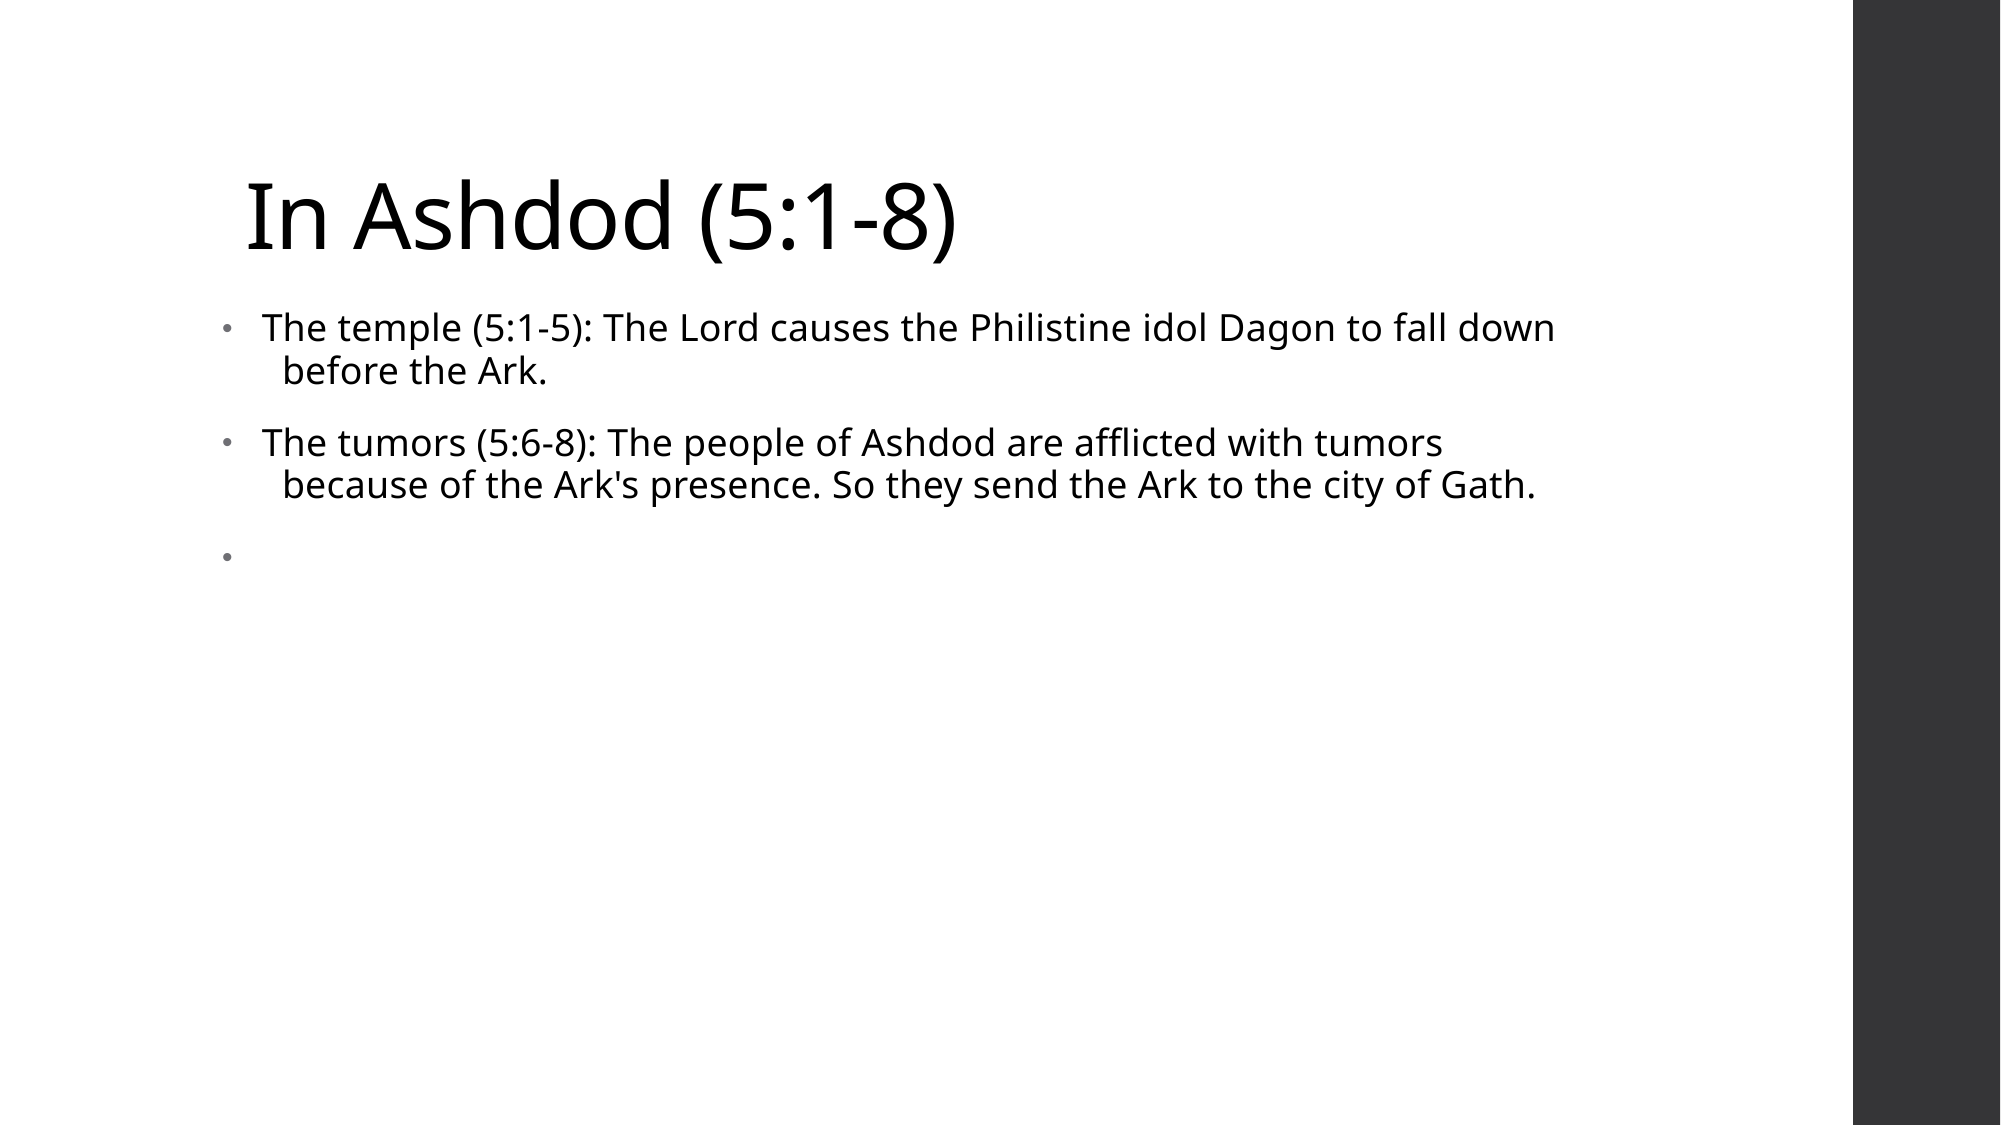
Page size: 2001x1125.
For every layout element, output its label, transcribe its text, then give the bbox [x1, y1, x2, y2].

list The temple (5:1-5): The Lord causes the Philistine idol Dagon to fall down before the Ark. The tumors (5:6-8): The people of Ashdod are afflicted with tumors because of the Ark's presence. So they send the Ark to the city of Gath. [206, 299, 1617, 1014]
title In Ashdod (5:1-8) [206, 60, 1797, 278]
